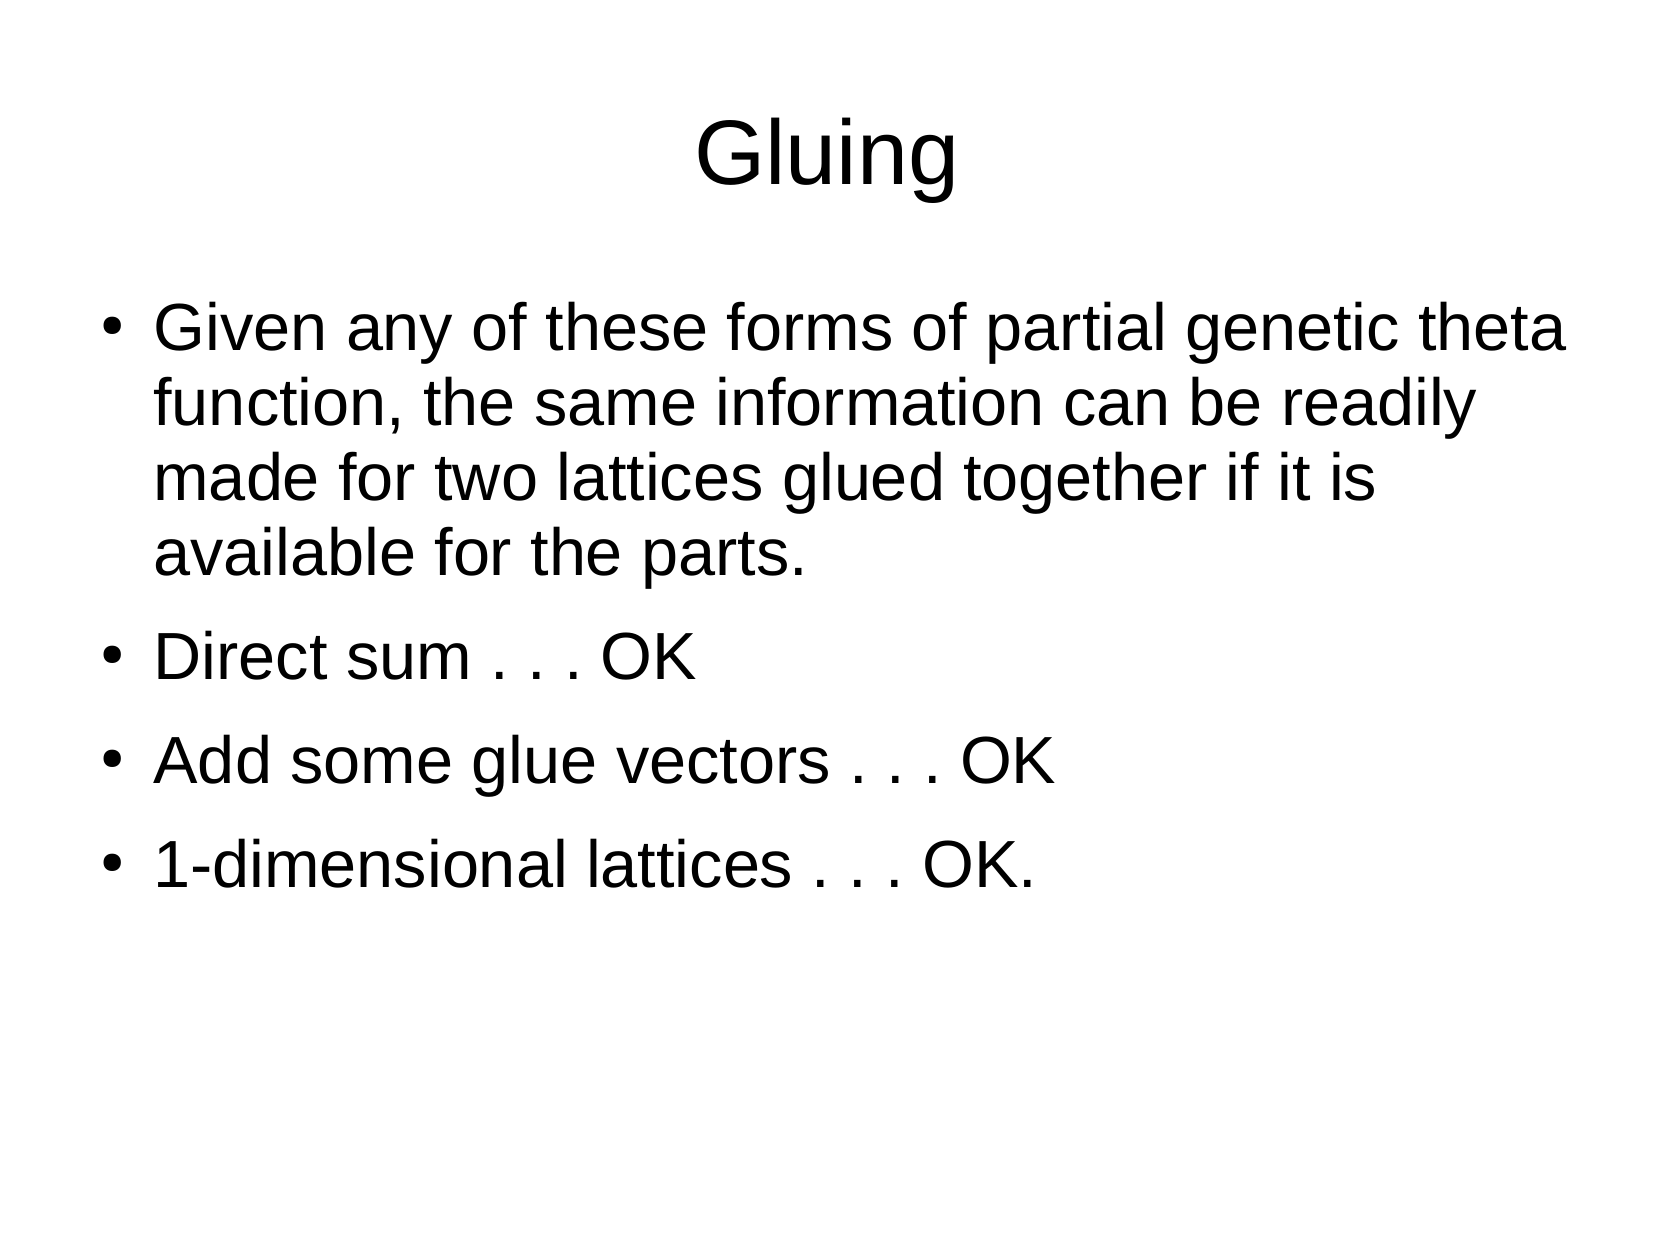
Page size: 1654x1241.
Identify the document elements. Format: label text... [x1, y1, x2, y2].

list Given any of these forms of partial genetic theta function, the same information can be readily made for two lattices glued together if it is available for the parts. Direct sum . . . OK Add some glue vectors . . . OK 1-dimensional lattices . . . OK. [82, 290, 1571, 1109]
title Gluing [82, 49, 1571, 257]
